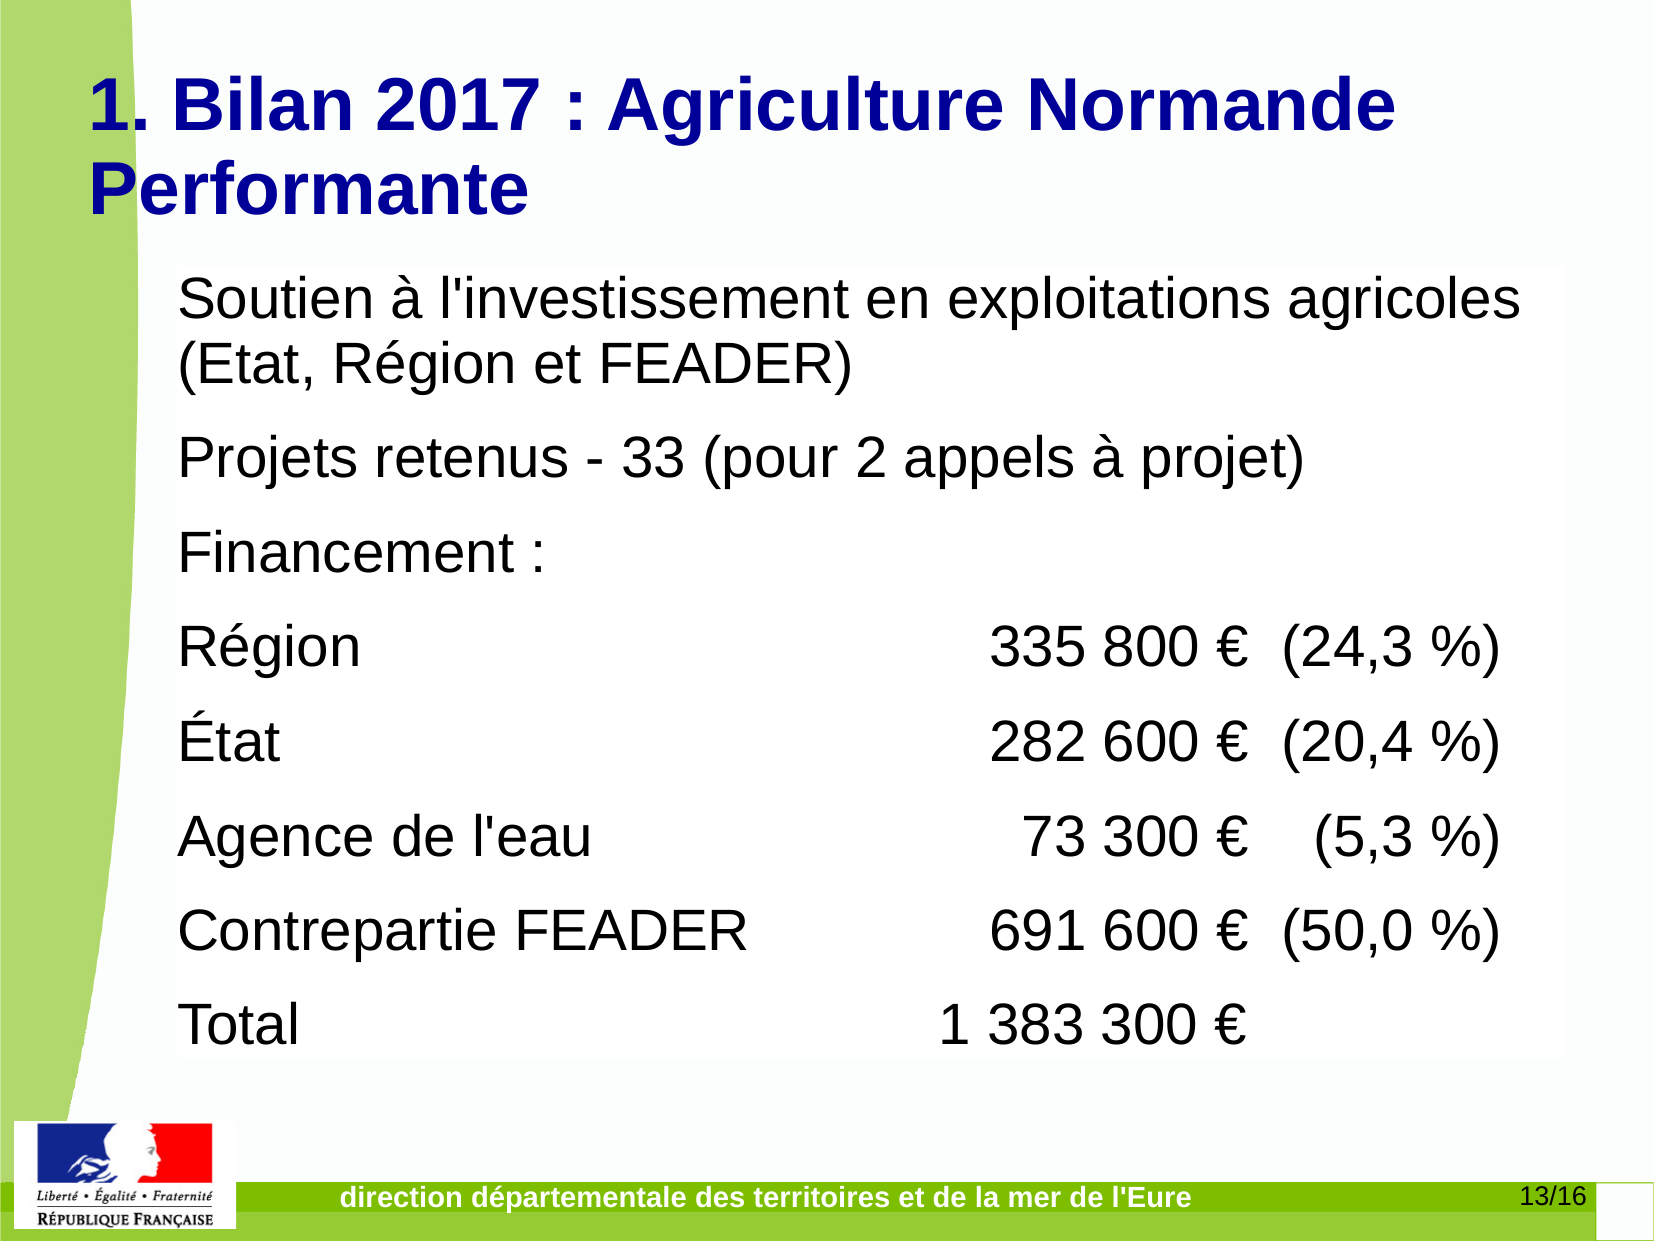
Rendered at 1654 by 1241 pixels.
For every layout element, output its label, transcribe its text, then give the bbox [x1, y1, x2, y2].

picture [0, 0, 1654, 1241]
title 1. Bilan 2017 : Agriculture Normande Performante [88, 0, 1577, 352]
list Soutien à l'investissement en exploitations agricoles (Etat, Région et FEADER) Projets retenus - 33 (pour 2 appels à projet) Financement : Région 335 800 € (24,3 %) État 282 600 € (20,4 %) Agence de l'eau 73 300 € (5,3 %) Contrepartie FEADER 691 600 € (50,0 %) Total 1 383 300 € [177, 352, 1565, 1056]
